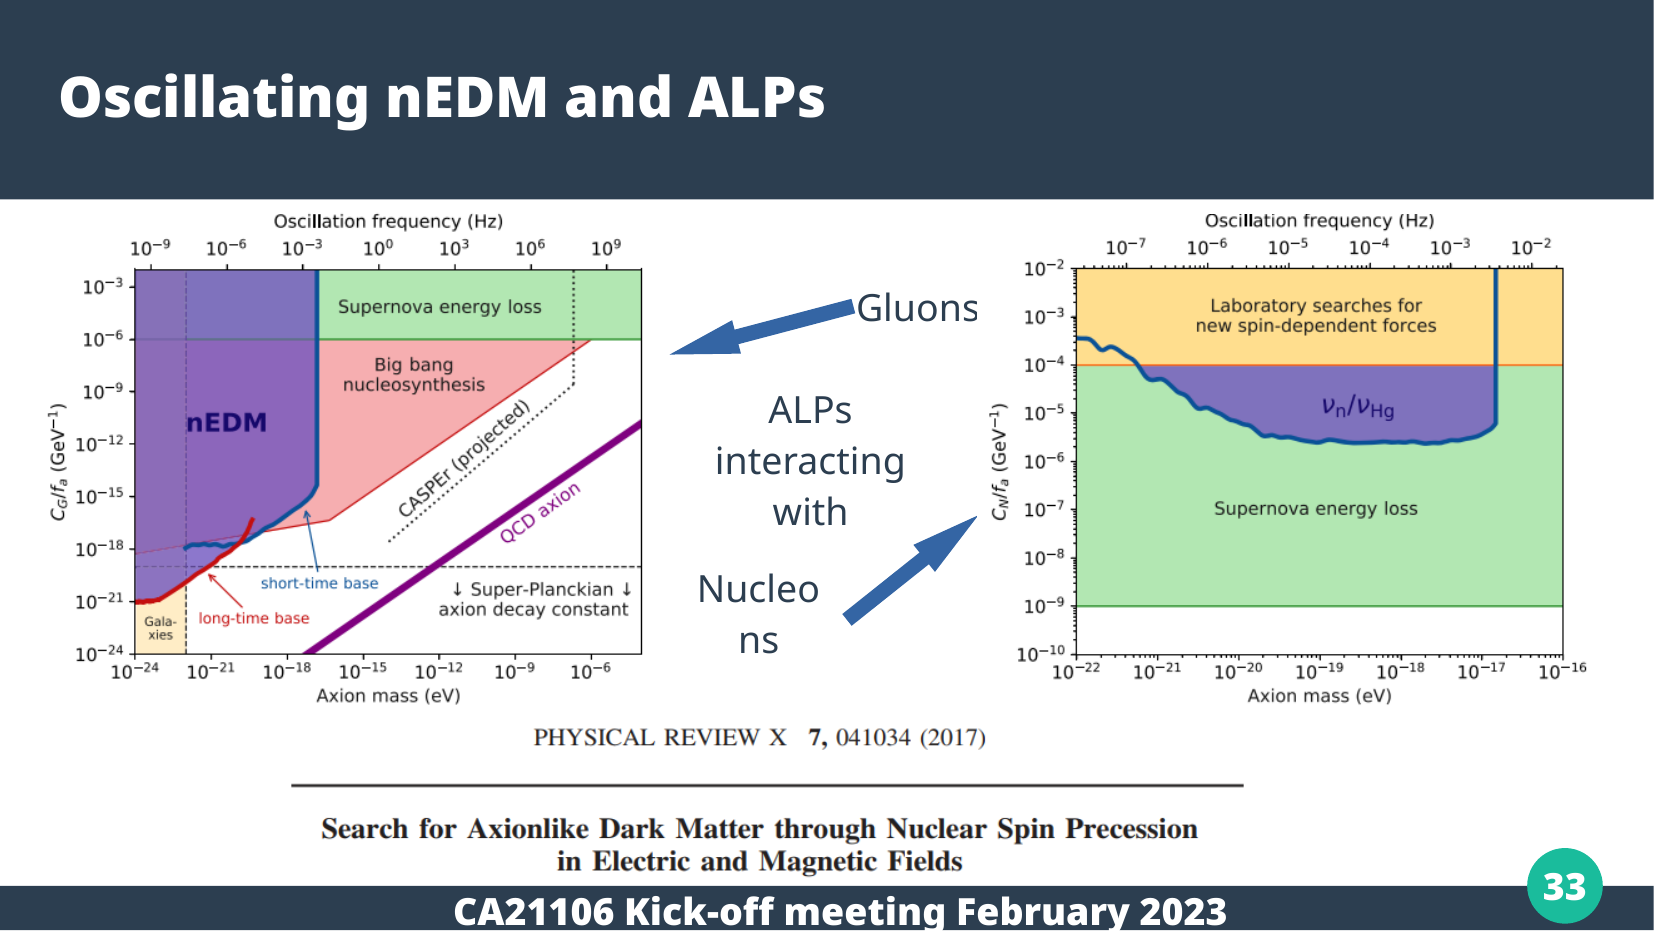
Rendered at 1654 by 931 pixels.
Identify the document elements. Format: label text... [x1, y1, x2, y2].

picture [33, 203, 1600, 883]
title Oscillating nEDM and ALPs [59, 37, 1595, 155]
text_box Nucleons [670, 582, 847, 645]
text_box ALPs interacting with [663, 381, 958, 539]
text_box Gluons [830, 275, 977, 338]
